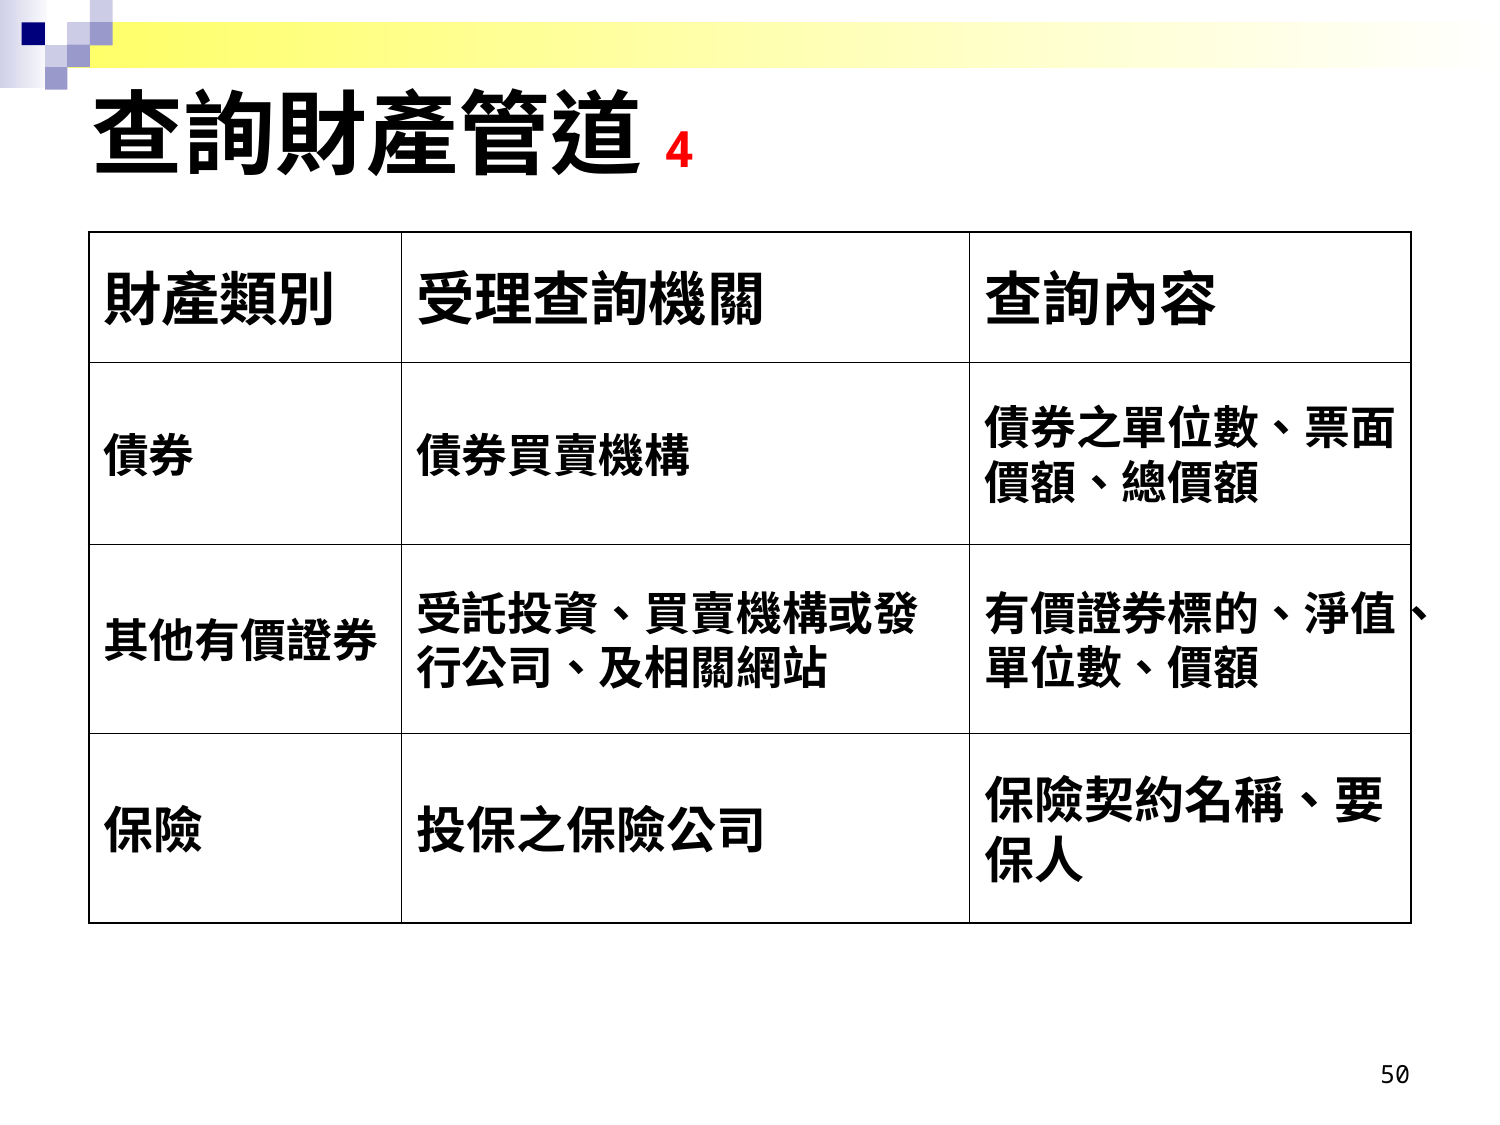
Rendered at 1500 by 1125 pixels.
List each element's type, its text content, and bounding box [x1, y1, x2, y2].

text_box <編號> [1074, 1025, 1426, 1101]
table_cell 有價證券標的、淨值、單位數、價額 [970, 545, 1410, 733]
table_cell 保險 [90, 734, 401, 922]
table_header 查詢內容 [970, 233, 1410, 362]
table_cell 債券買賣機構 [402, 363, 969, 544]
table_cell 債券 [90, 363, 401, 544]
table_cell 楊小琳 [291, 22, 295, 54]
table_header 財產類別 [90, 233, 401, 362]
text_box <編號> [431, 22, 436, 54]
table_header 受理查詢機關 [402, 233, 969, 362]
table_cell 債券之單位數、票面價額、總價額 [970, 363, 1410, 544]
table_cell 投保之保險公司 [402, 734, 969, 922]
table_cell 其他有價證券 [90, 545, 401, 733]
table_cell 受託投資、買賣機構或發行公司、及相關網站 [402, 545, 969, 733]
title 查詢財產管道4 [76, 54, 1427, 208]
table_cell 保險契約名稱、要保人 [970, 734, 1410, 922]
